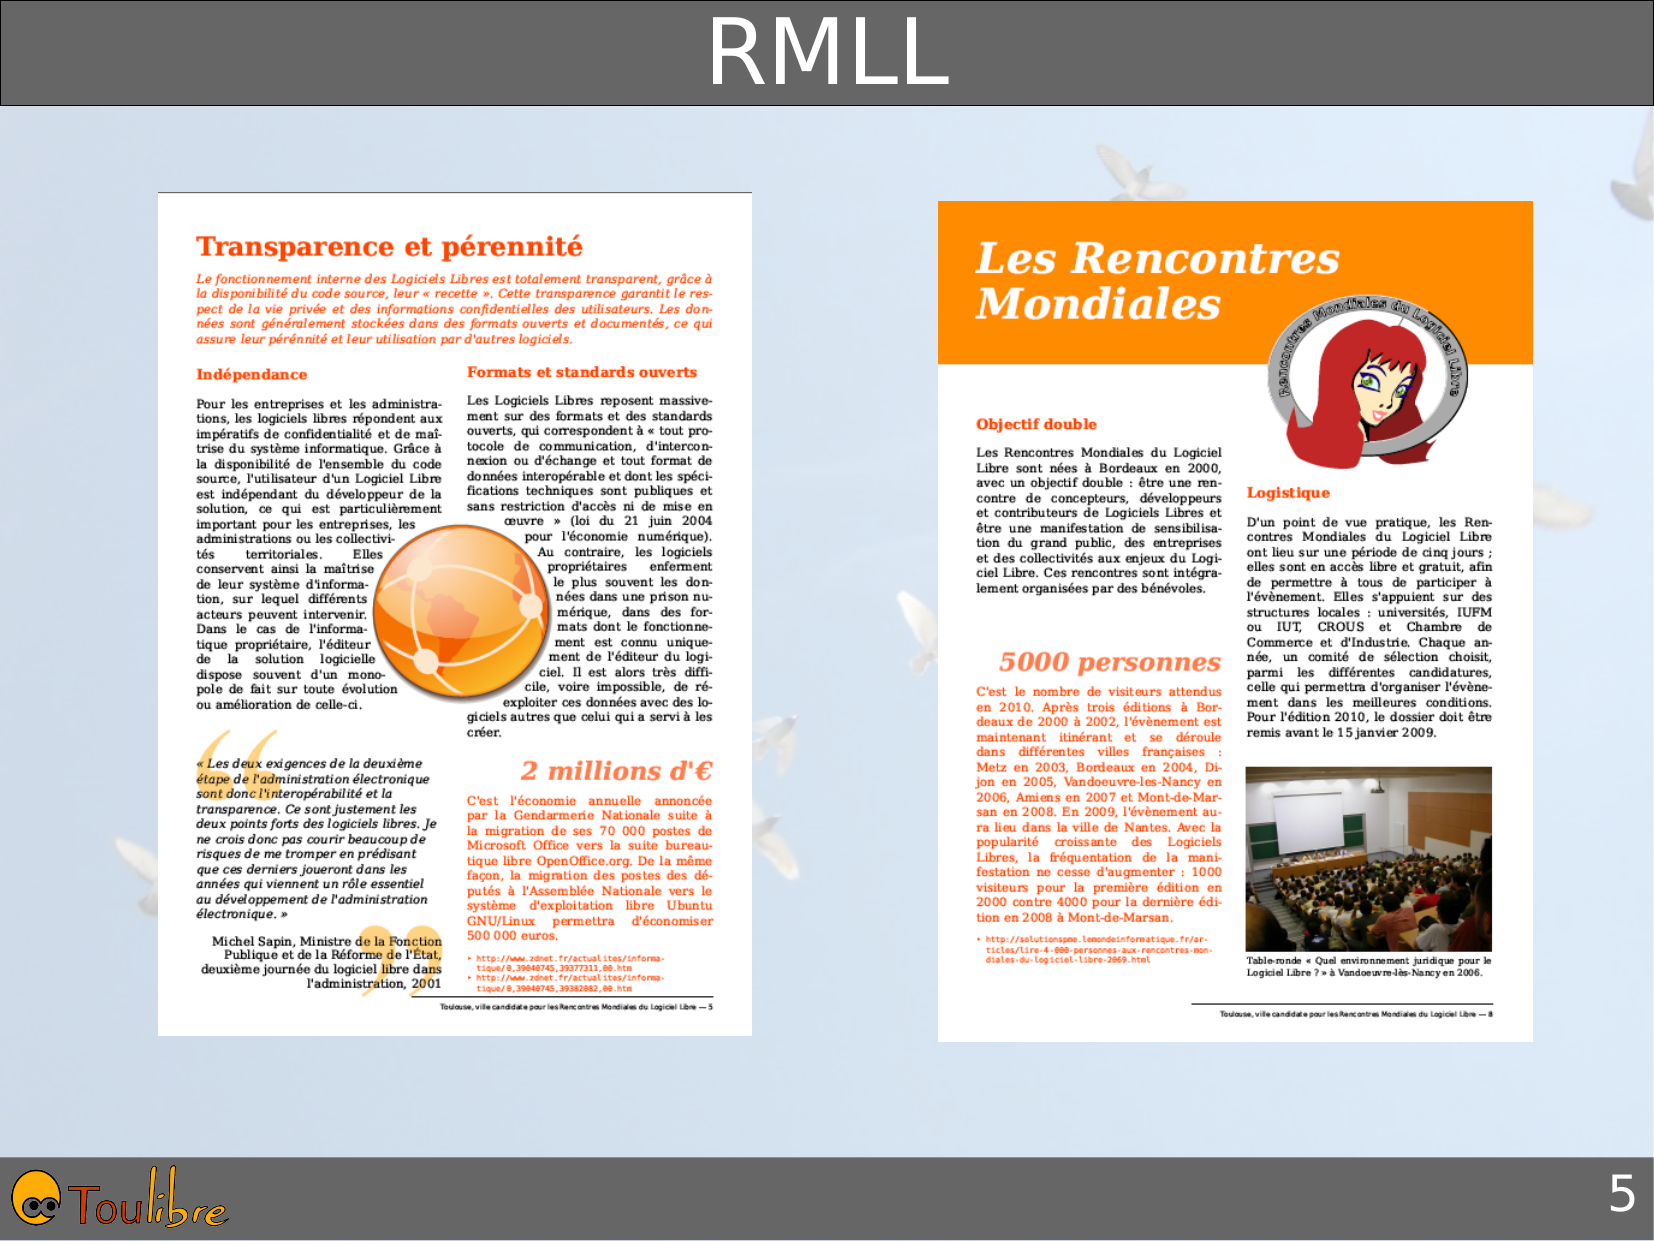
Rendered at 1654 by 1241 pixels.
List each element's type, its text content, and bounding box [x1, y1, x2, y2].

picture [158, 192, 752, 1036]
picture [11, 1165, 229, 1228]
picture [938, 201, 1533, 1042]
title RMLL [0, 0, 1654, 107]
